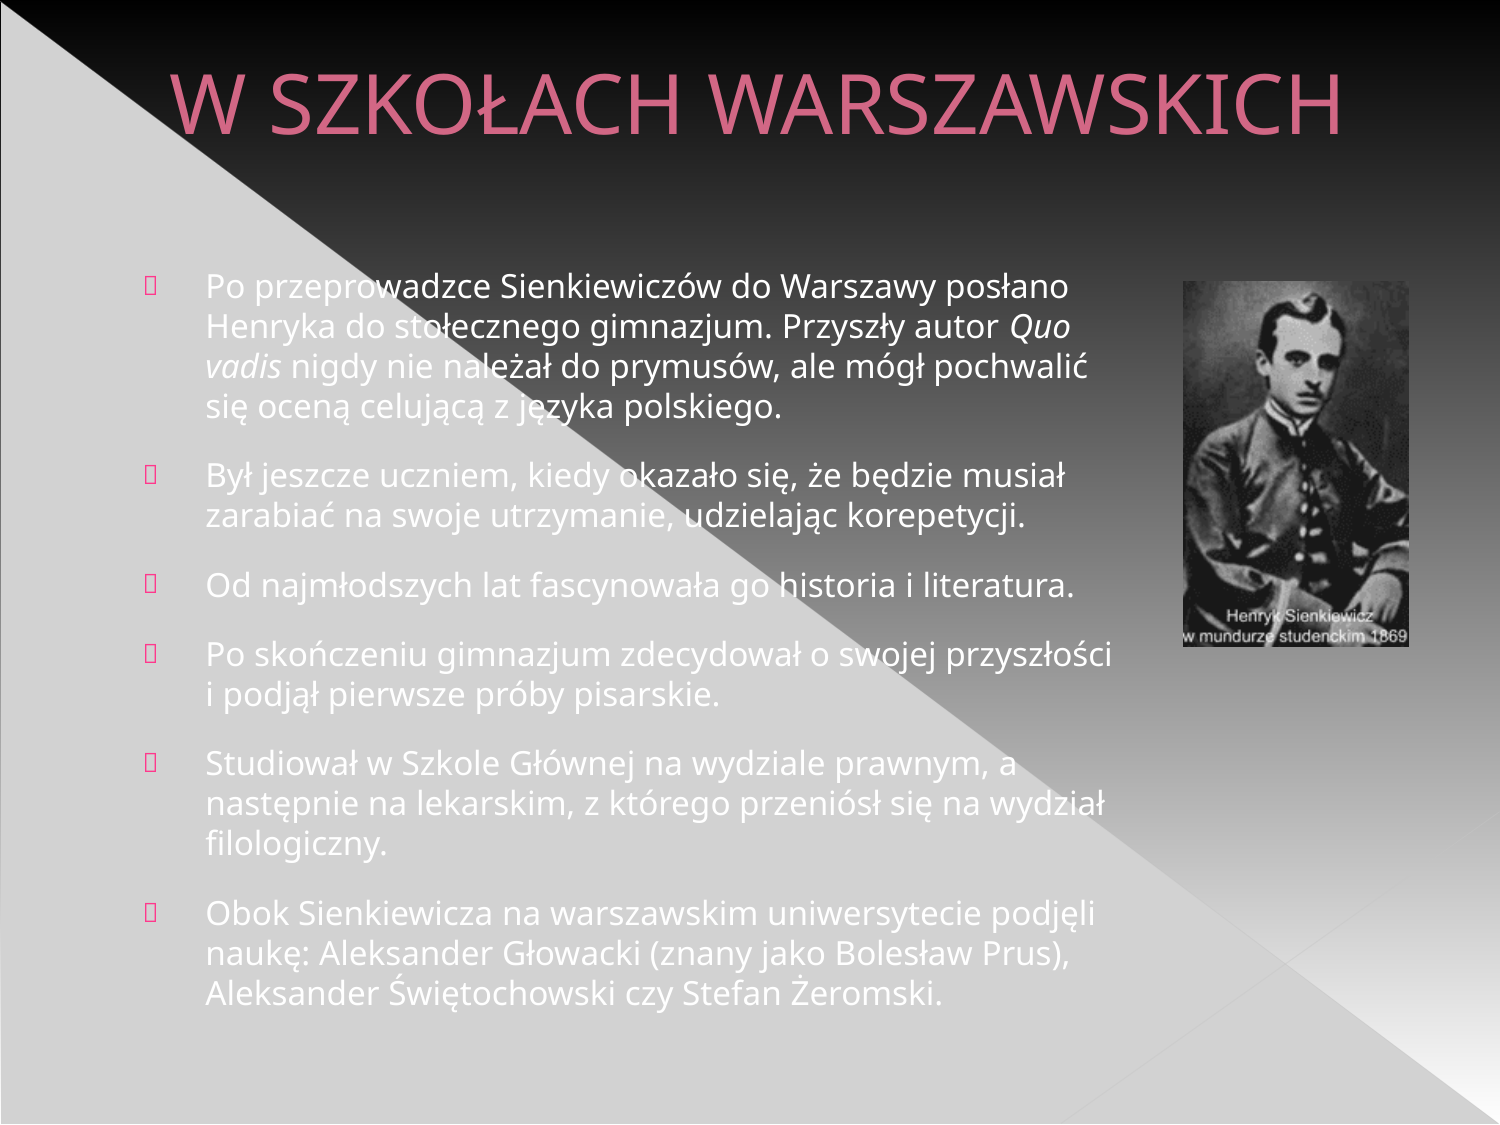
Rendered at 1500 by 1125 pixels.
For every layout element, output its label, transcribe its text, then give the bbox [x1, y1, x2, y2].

picture [1183, 281, 1409, 647]
list Po przeprowadzce Sienkiewiczów do Warszawy posłano Henryka do stołecznego gimnazjum. Przyszły autor Quo vadis nigdy nie należał do prymusów, ale mógł pochwalić się oceną celującą z języka polskiego. Był jeszcze uczniem, kiedy okazało się, że będzie musiał zarabiać na swoje utrzymanie, udzielając korepetycji. Od najmłodszych lat fascynowała go historia i literatura. Po skończeniu gimnazjum zdecydował o swojej przyszłości i podjął pierwsze próby pisarskie. Studiował w Szkole Głównej na wydziale prawnym, a następnie na lekarskim, z którego przeniósł się na wydział filologiczny. Obok Sienkiewicza na warszawskim uniwersytecie podjęli naukę: Aleksander Głowacki (znany jako Bolesław Prus), Aleksander Świętochowski czy Stefan Żeromski. [117, 257, 1137, 985]
title W SZKOŁACH WARSZAWSKICH [75, 43, 1425, 274]
